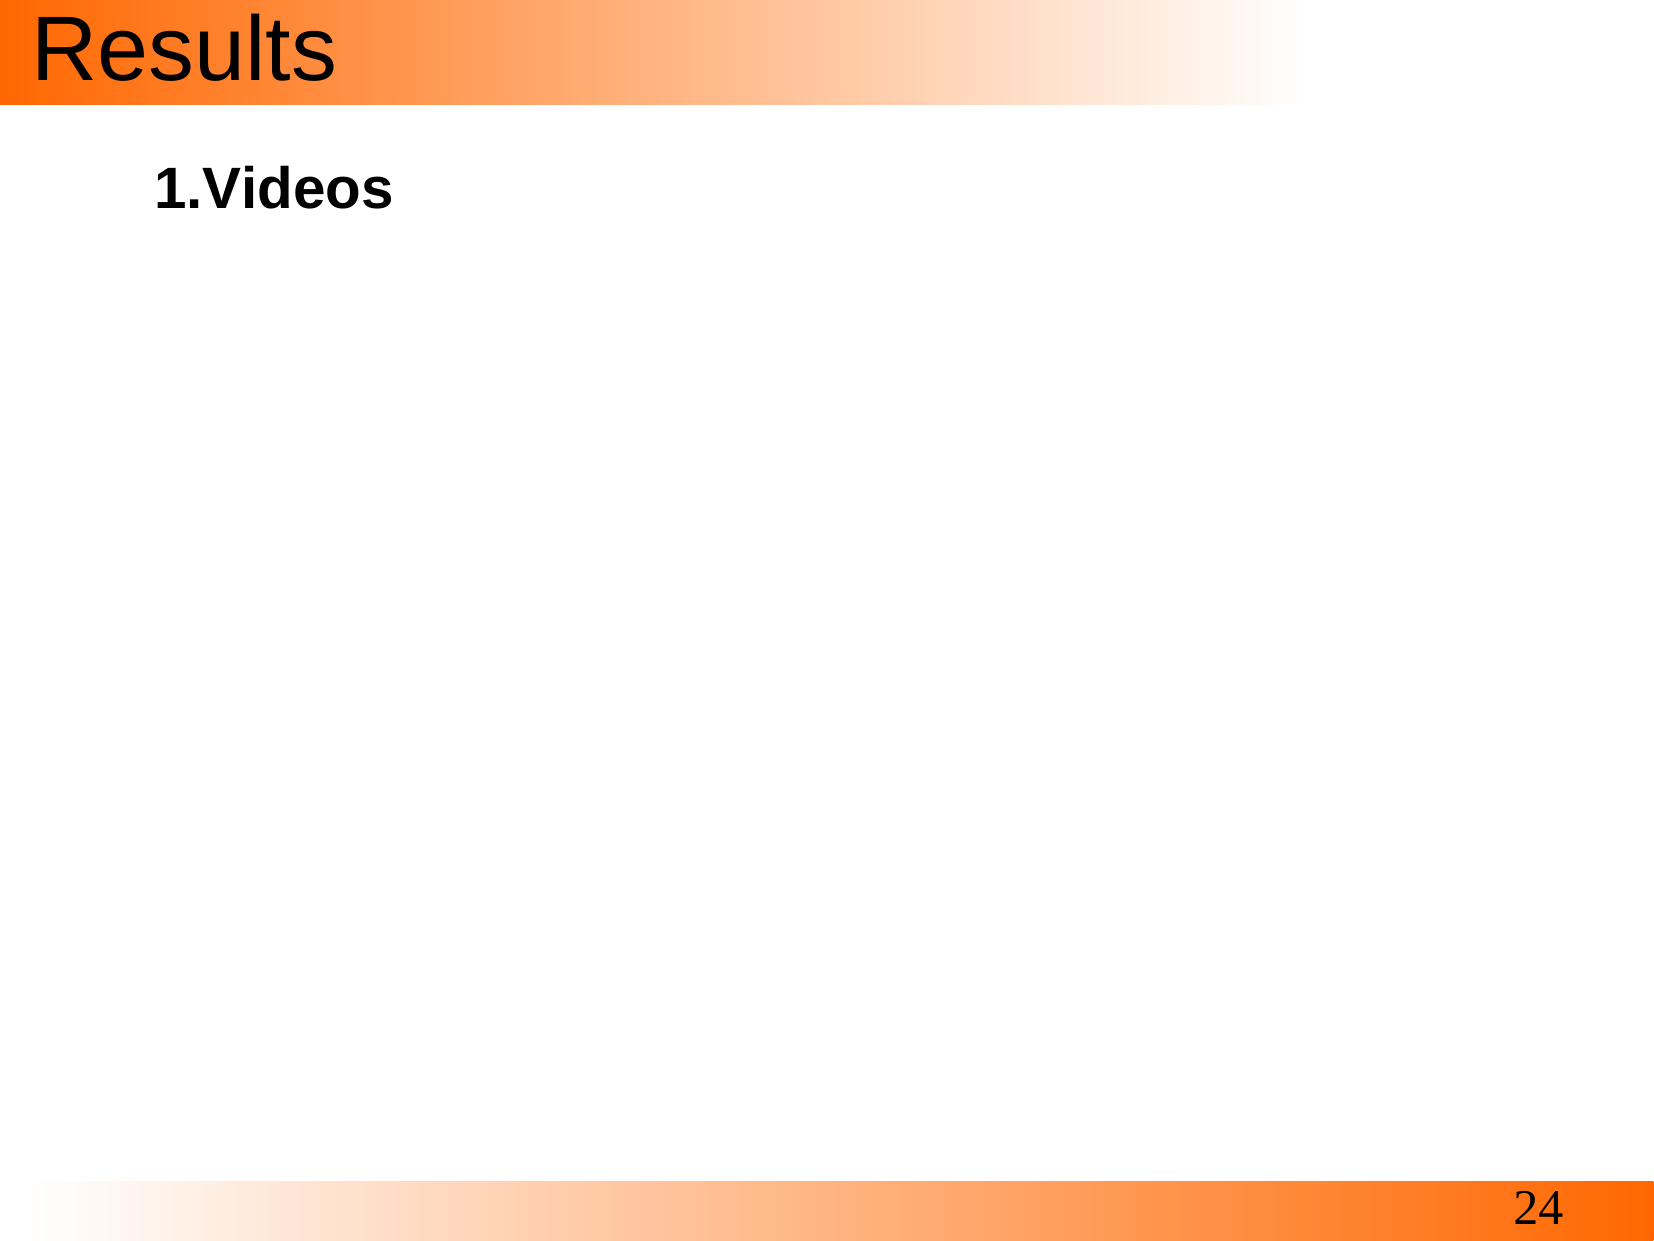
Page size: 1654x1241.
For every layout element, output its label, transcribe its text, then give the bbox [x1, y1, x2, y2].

title Results [31, 0, 1423, 101]
text_box Videos [42, 155, 881, 221]
